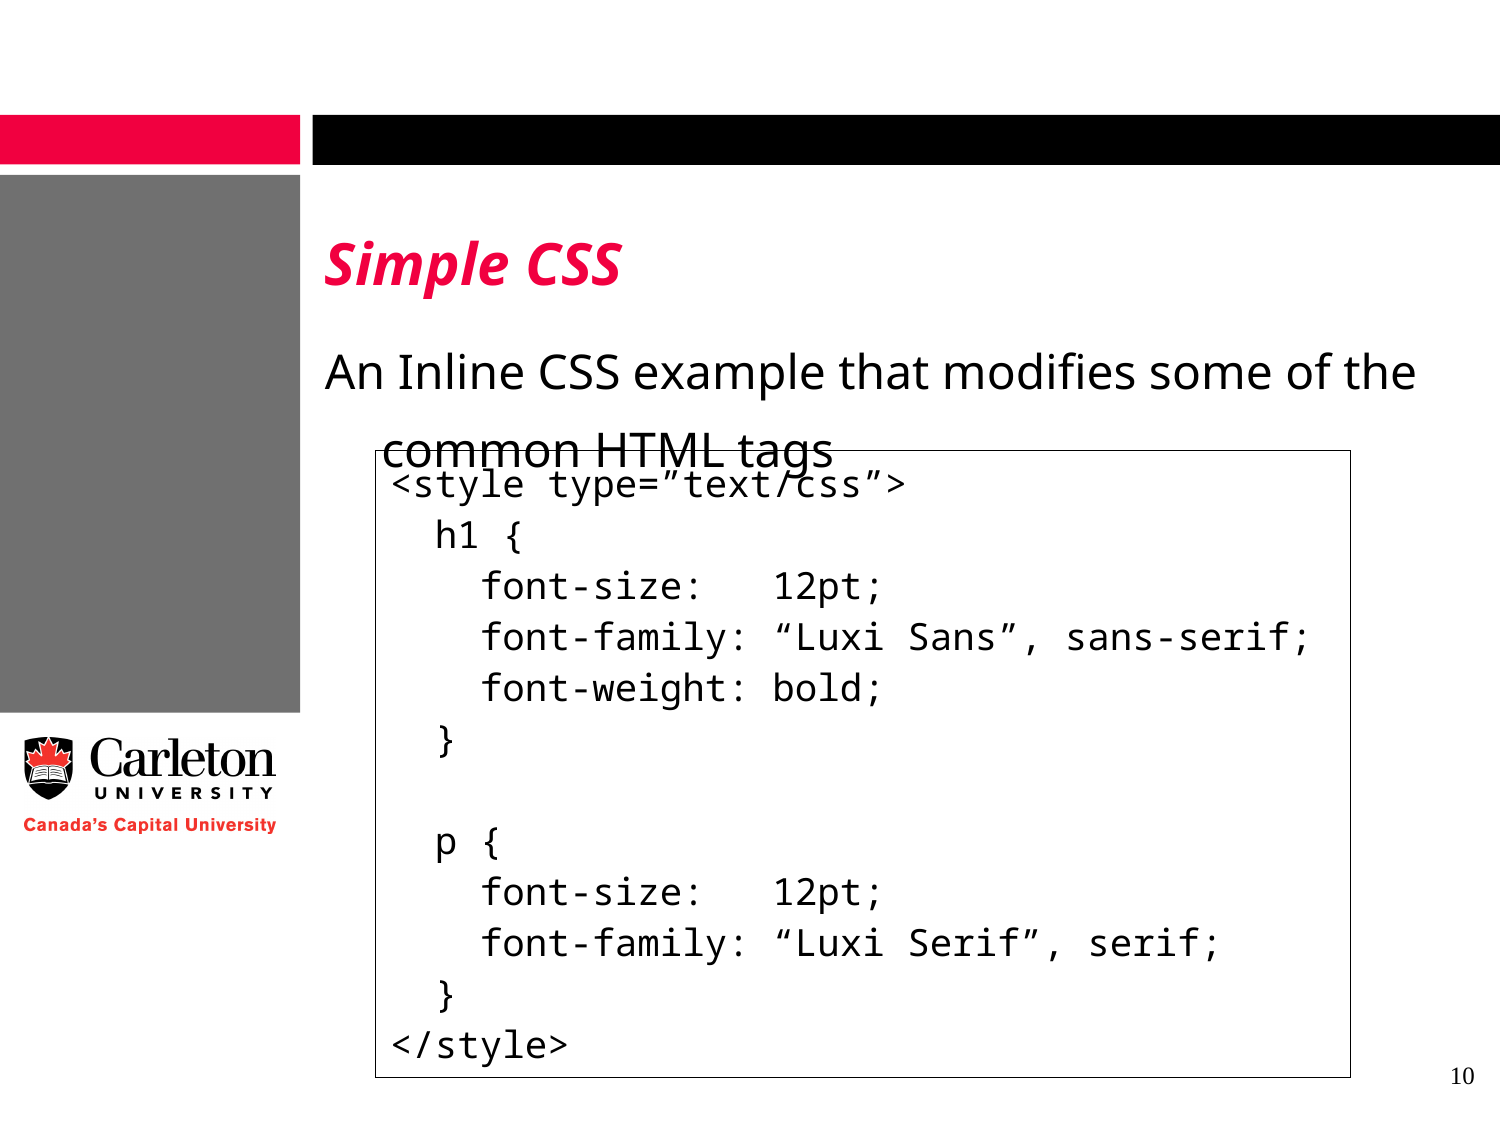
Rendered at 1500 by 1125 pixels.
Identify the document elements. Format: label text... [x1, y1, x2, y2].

list An Inline CSS example that modifies some of the common HTML tags [324, 324, 1450, 453]
title Simple CSS [324, 194, 1450, 324]
text_box <style type=”text/css”> h1 { font-size: 12pt; font-family: “Luxi Sans”, sans-serif; font-weight: bold; } p { font-size: 12pt; font-family: “Luxi Serif”, serif; } </style> [375, 450, 1351, 1008]
picture [24, 737, 276, 834]
